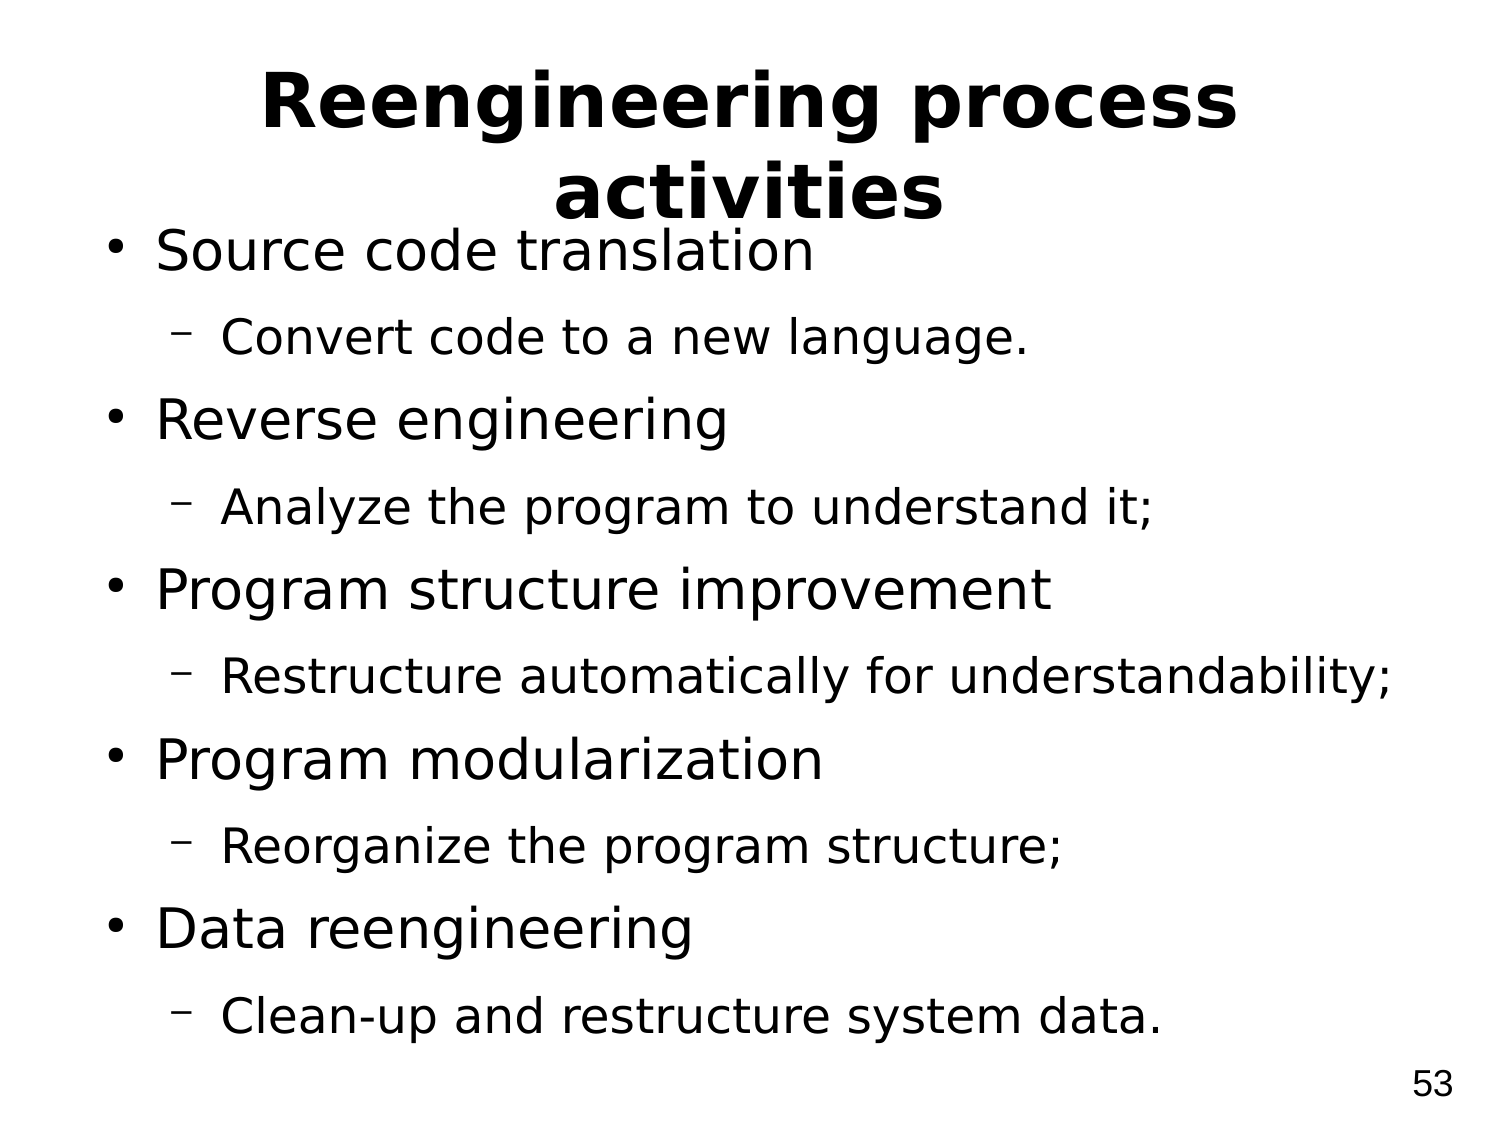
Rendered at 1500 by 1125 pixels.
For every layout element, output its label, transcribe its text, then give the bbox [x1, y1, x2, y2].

list Source code translation Convert code to a new language. Reverse engineering Analyze the program to understand it; Program structure improvement Restructure automatically for understandability; Program modularization Reorganize the program structure; Data reengineering Clean-up and restructure system data. [75, 206, 1425, 1093]
title Reengineering process activities [75, 44, 1425, 177]
